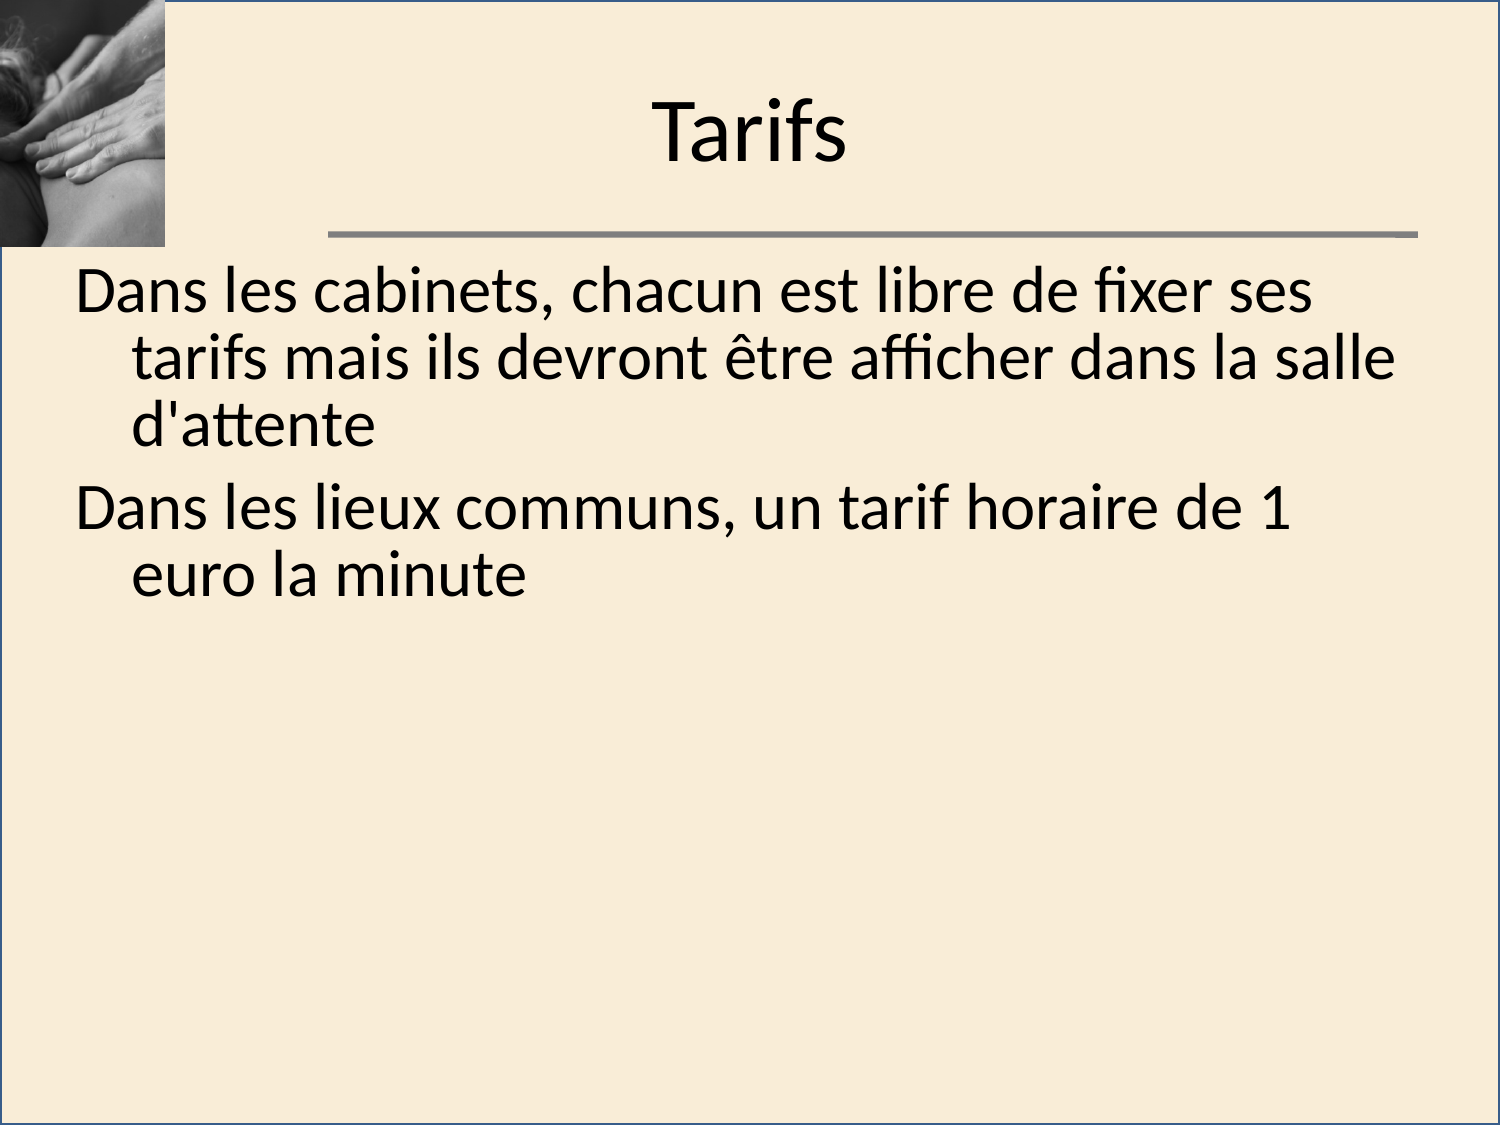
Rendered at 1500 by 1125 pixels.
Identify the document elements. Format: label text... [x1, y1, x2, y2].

title Tarifs [75, 21, 1426, 257]
list Dans les cabinets, chacun est libre de fixer ses tarifs mais ils devront être afficher dans la salle d'attente Dans les lieux communs, un tarif horaire de 1 euro la minute [75, 262, 1426, 1006]
picture [0, 0, 165, 247]
